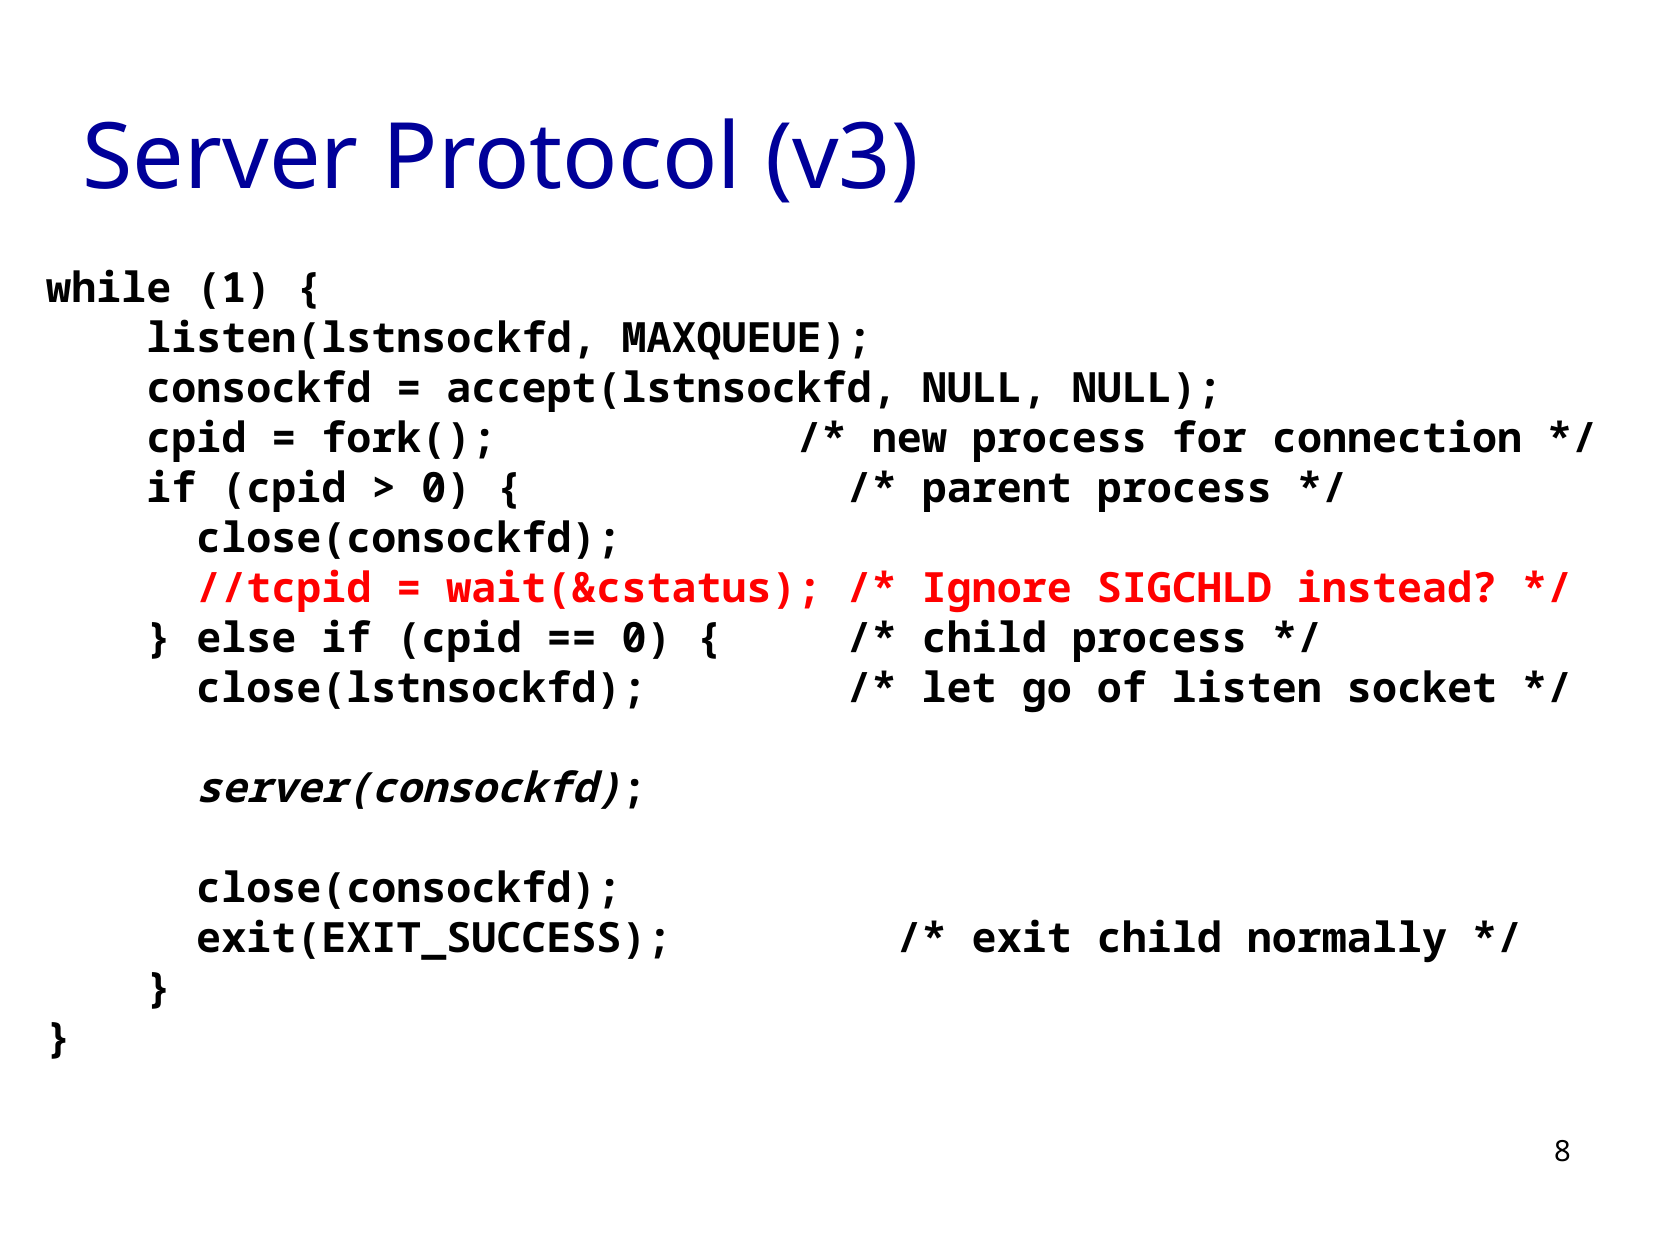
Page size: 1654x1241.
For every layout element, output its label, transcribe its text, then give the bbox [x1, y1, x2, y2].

title Server Protocol (v3) [82, 49, 1571, 253]
text_box while (1) { listen(lstnsockfd, MAXQUEUE); consockfd = accept(lstnsockfd, NULL, NULL); cpid = fork(); /* new process for connection */ if (cpid > 0) { /* parent process */ close(consockfd); //tcpid = wait(&cstatus); /* Ignore SIGCHLD instead? */ } else if (cpid == 0) { /* child process */ close(lstnsockfd); /* let go of listen socket */ server(consockfd); close(consockfd); exit(EXIT_SUCCESS); /* exit child normally */ } } [31, 253, 1635, 1069]
